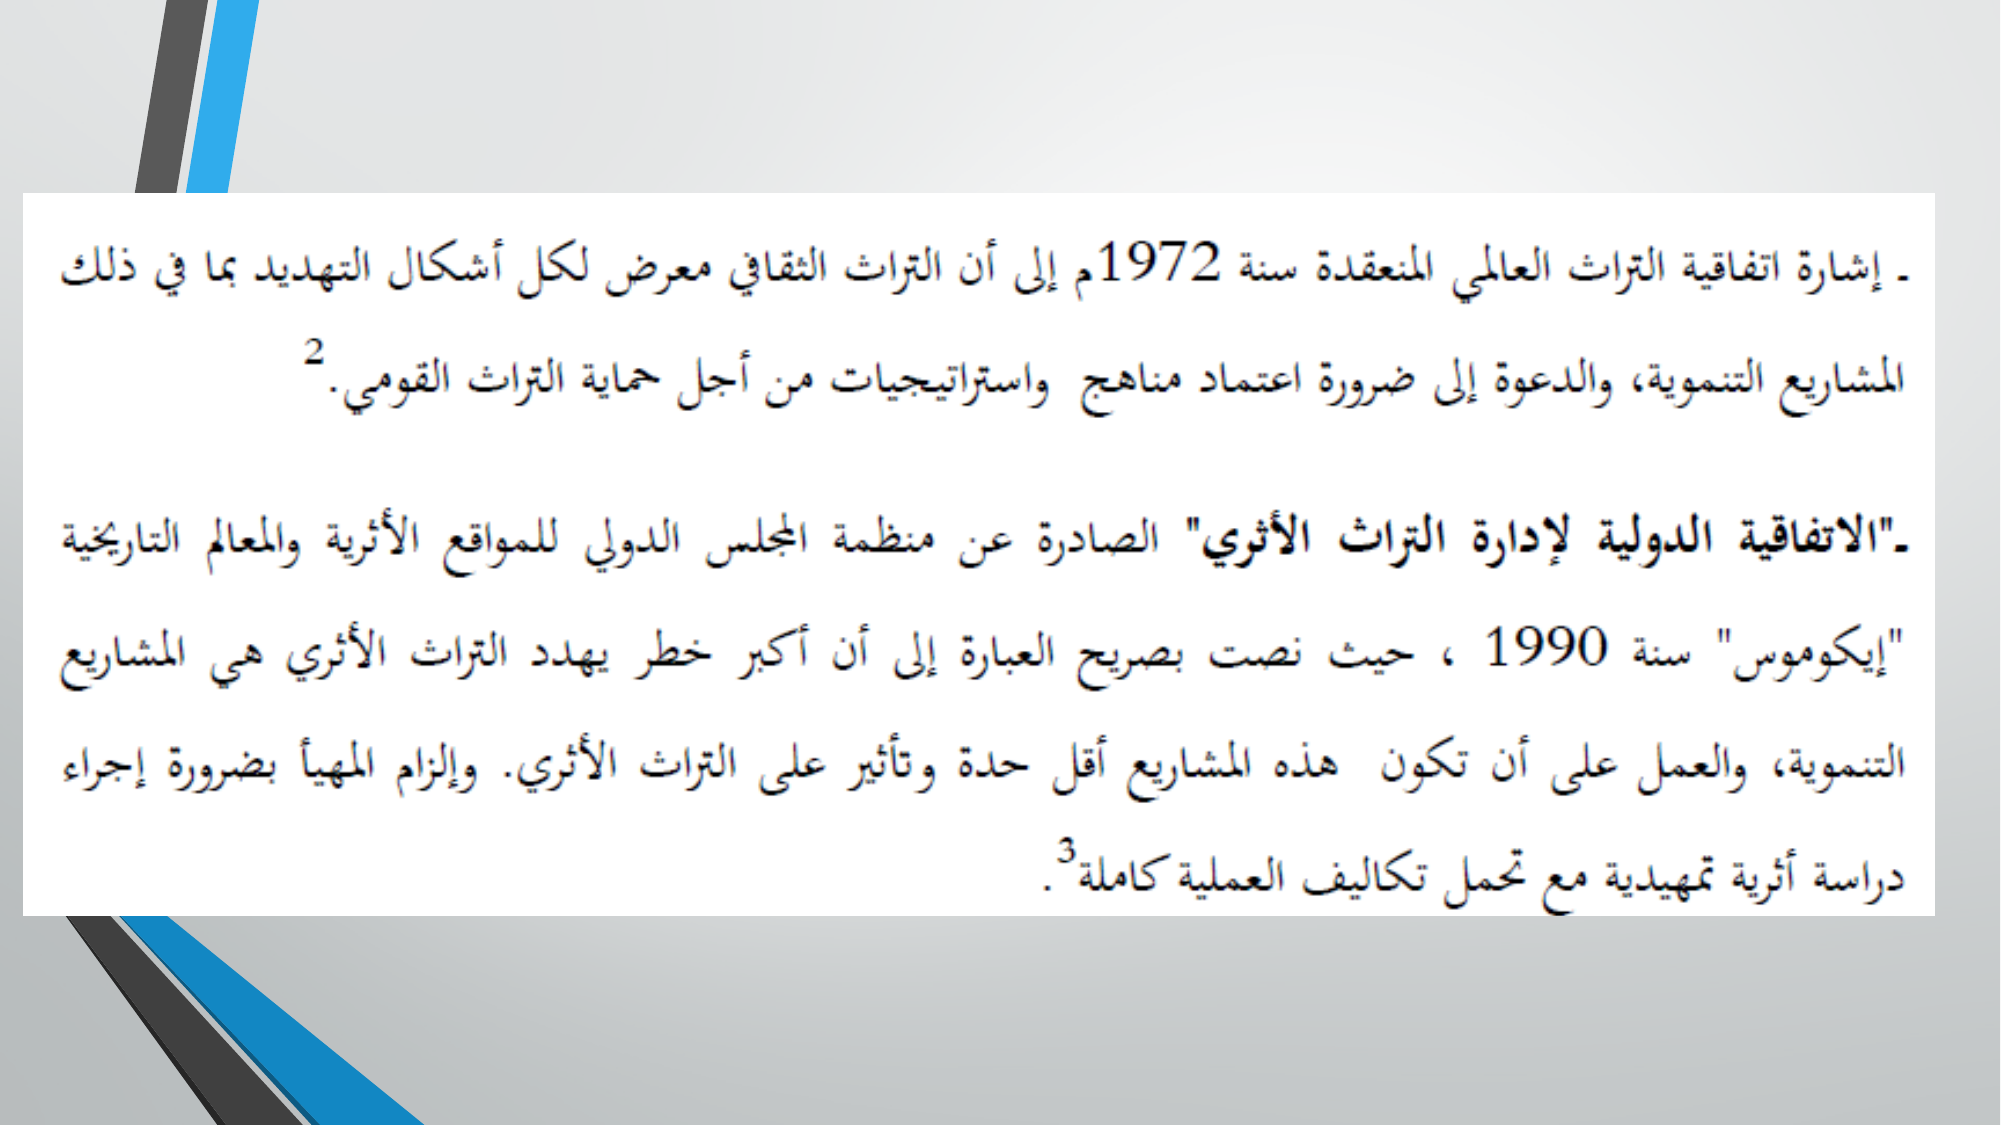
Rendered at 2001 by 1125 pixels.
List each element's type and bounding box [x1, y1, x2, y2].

picture [23, 193, 1935, 916]
